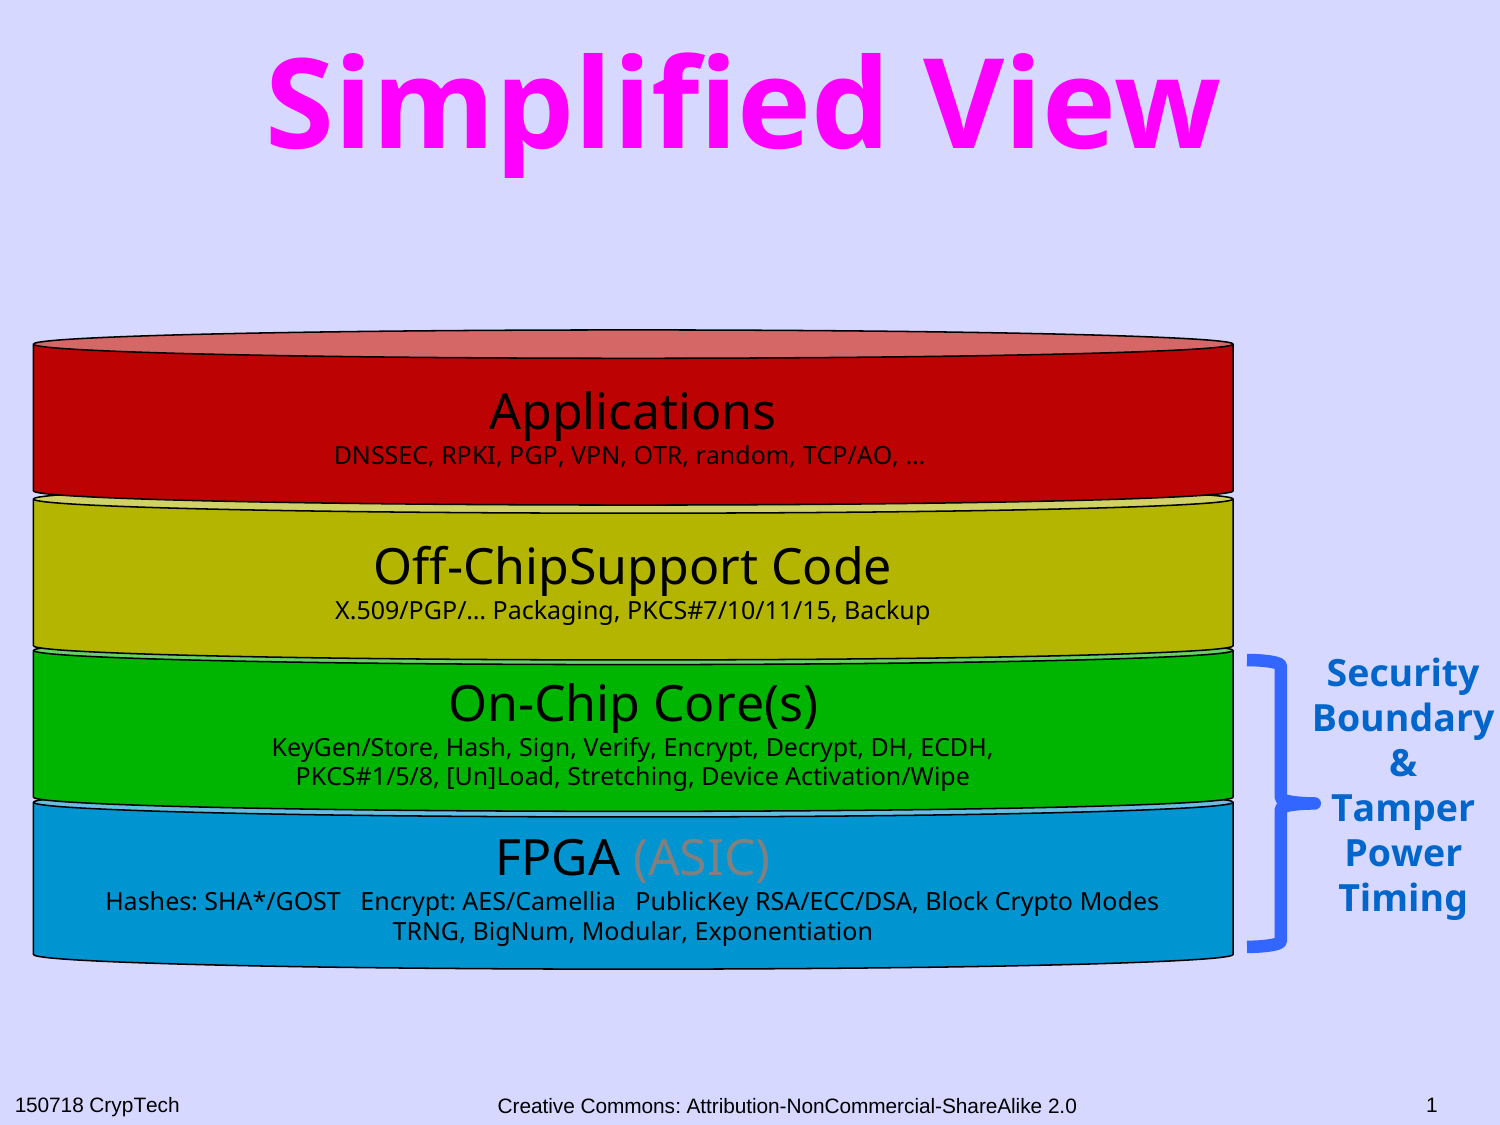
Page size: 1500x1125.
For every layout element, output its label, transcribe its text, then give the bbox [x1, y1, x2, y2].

text_box Creative Commons: Attribution-NonCommercial-ShareAlike 2.0 [354, 1084, 1221, 1125]
text_box 150718 CrypTech [0, 1084, 354, 1124]
text_box Security Boundary & Tamper Power Timing [1306, 641, 1500, 970]
text_box <number> [1411, 1084, 1500, 1125]
text_box On-Chip Core(s) KeyGen/Store, Hash, Sign, Verify, Encrypt, Decrypt, DH, ECDH, PKCS#1/5/8, [Un]Load, Stretching, Device Activation/Wipe [33, 651, 1234, 812]
text_box Applications DNSSEC, RPKI, PGP, VPN, OTR, random, TCP/AO, … [33, 345, 1234, 506]
title Simplified View [0, 6, 1494, 167]
text_box FPGA (ASIC) Hashes: SHA*/GOST Encrypt: AES/Camellia PublicKey RSA/ECC/DSA, Block Crypto Modes TRNG, BigNum, Modular, Exponentiation [33, 803, 1234, 970]
text_box Off-ChipSupport Code X.509/PGP/… Packaging, PKCS#7/10/11/15, Backup [33, 500, 1234, 660]
